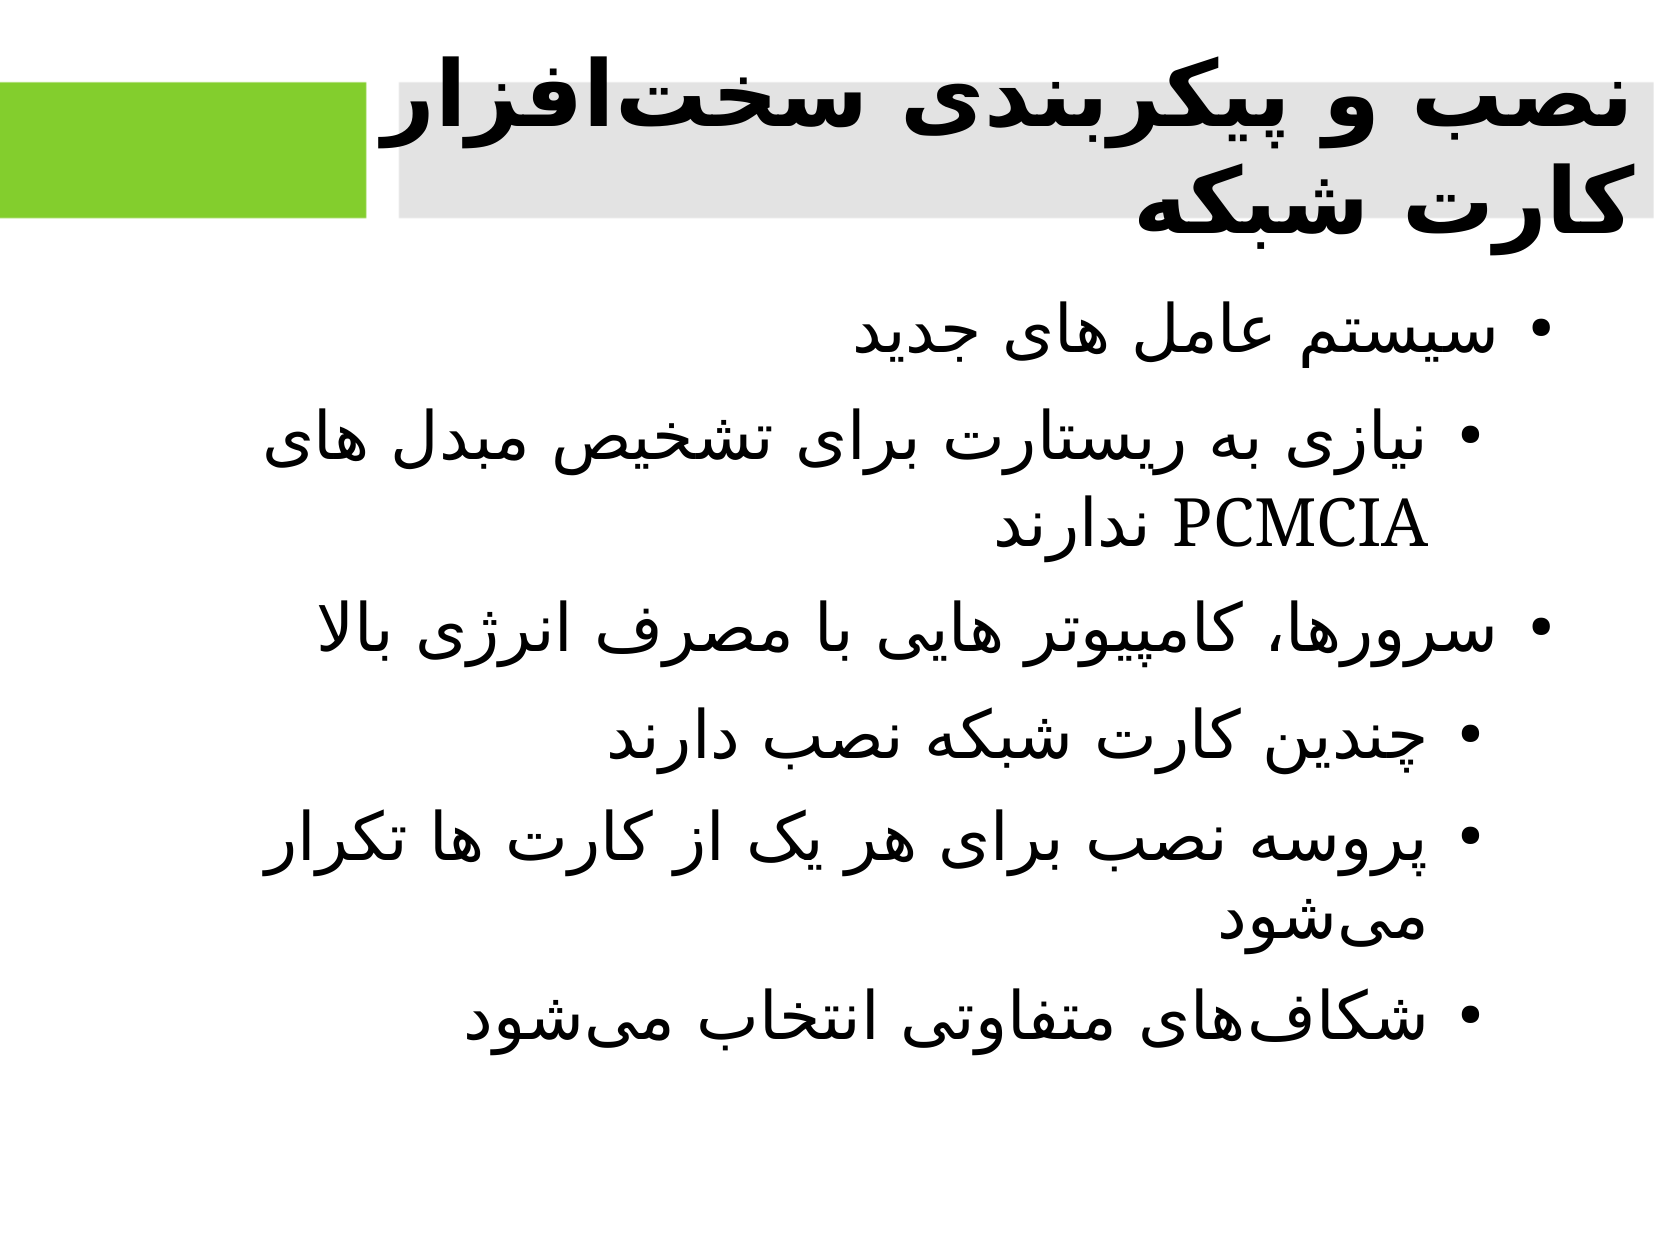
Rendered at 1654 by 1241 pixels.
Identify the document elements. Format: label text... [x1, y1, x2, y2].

title نصب و پیکربندی سخت‌افزار کارت شبکه [146, 45, 1636, 253]
list سیستم عامل های جدید نیازی به ریستارت برای تشخیص مبدل های PCMCIA ندارند سرورها، کامپیوتر هایی با مصرف انرژی بالا چندین کارت شبکه نصب دارند پروسه نصب برای هر یک از کارت ها تکرار می‌شود شکاف‌های متفاوتی انتخاب می‌شود [82, 290, 1571, 1182]
picture [0, 0, 1654, 1241]
